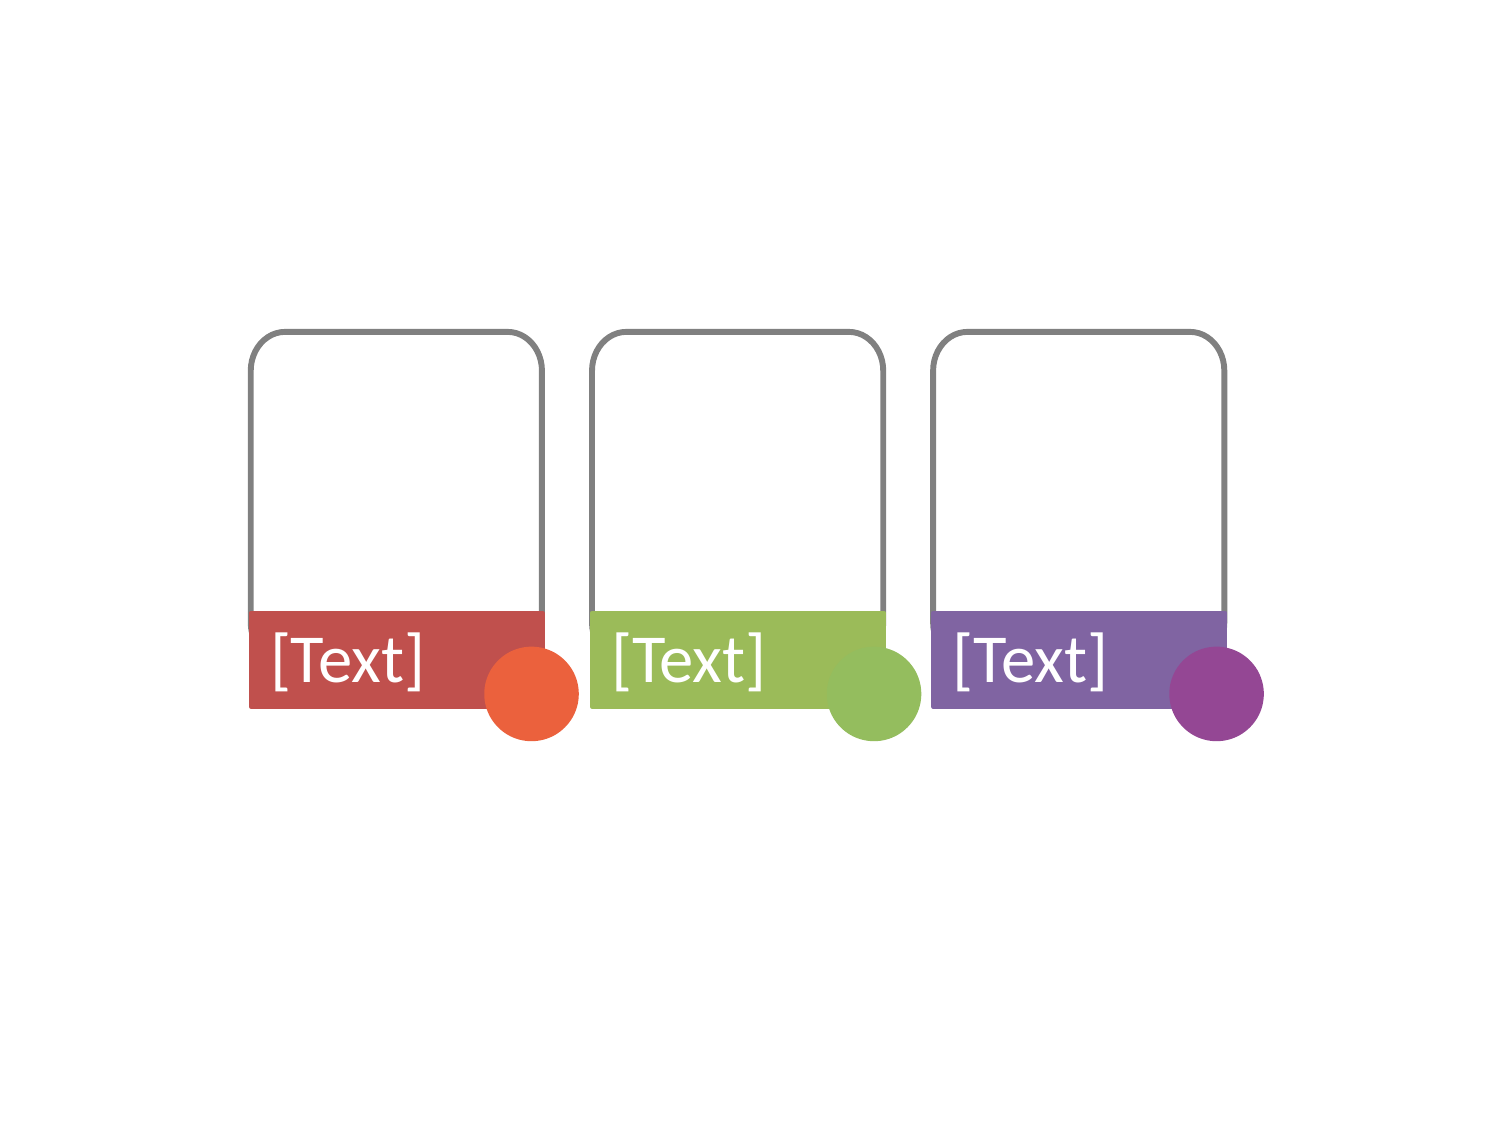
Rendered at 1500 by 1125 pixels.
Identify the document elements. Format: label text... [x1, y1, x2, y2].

text_box [826, 646, 922, 742]
text_box [592, 331, 884, 612]
text_box [484, 646, 579, 742]
text_box [Text] [933, 612, 1226, 707]
text_box [933, 331, 1225, 612]
text_box [1169, 646, 1264, 742]
text_box [Text] [250, 612, 543, 707]
text_box [Text] [591, 612, 884, 707]
text_box [250, 331, 542, 612]
